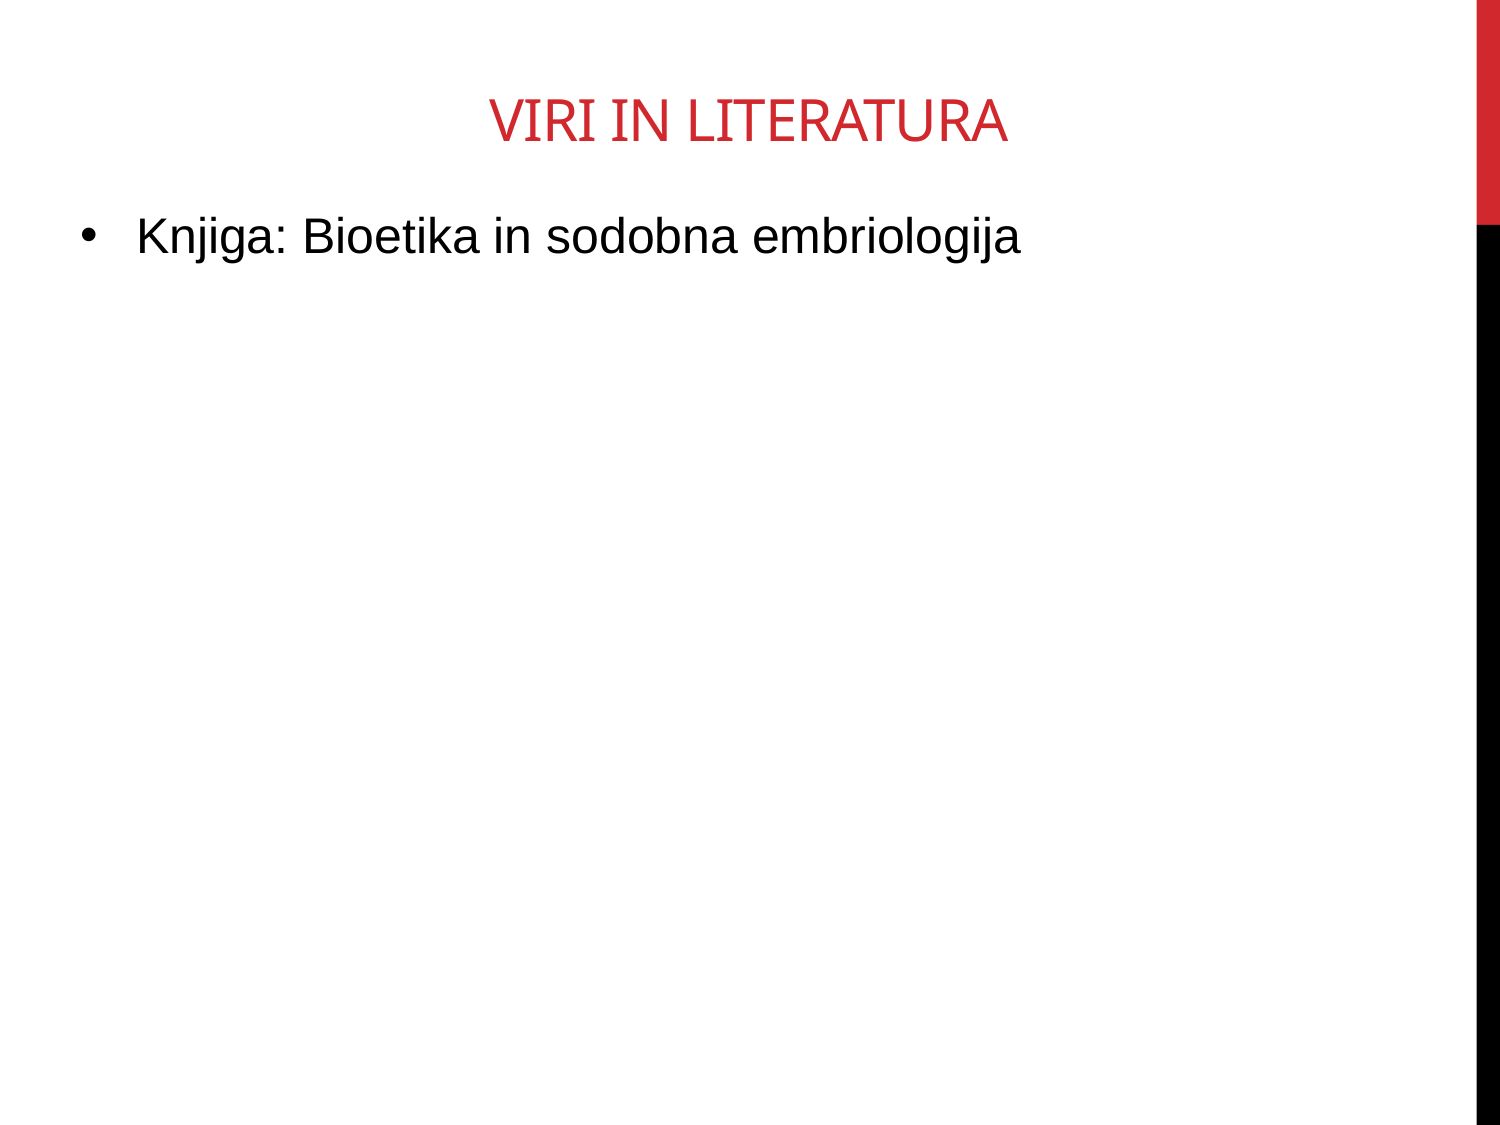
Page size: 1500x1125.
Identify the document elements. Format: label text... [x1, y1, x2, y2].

list Knjiga: Bioetika in sodobna embriologija [64, 196, 1424, 1005]
title Viri In literatura [75, 25, 1424, 161]
